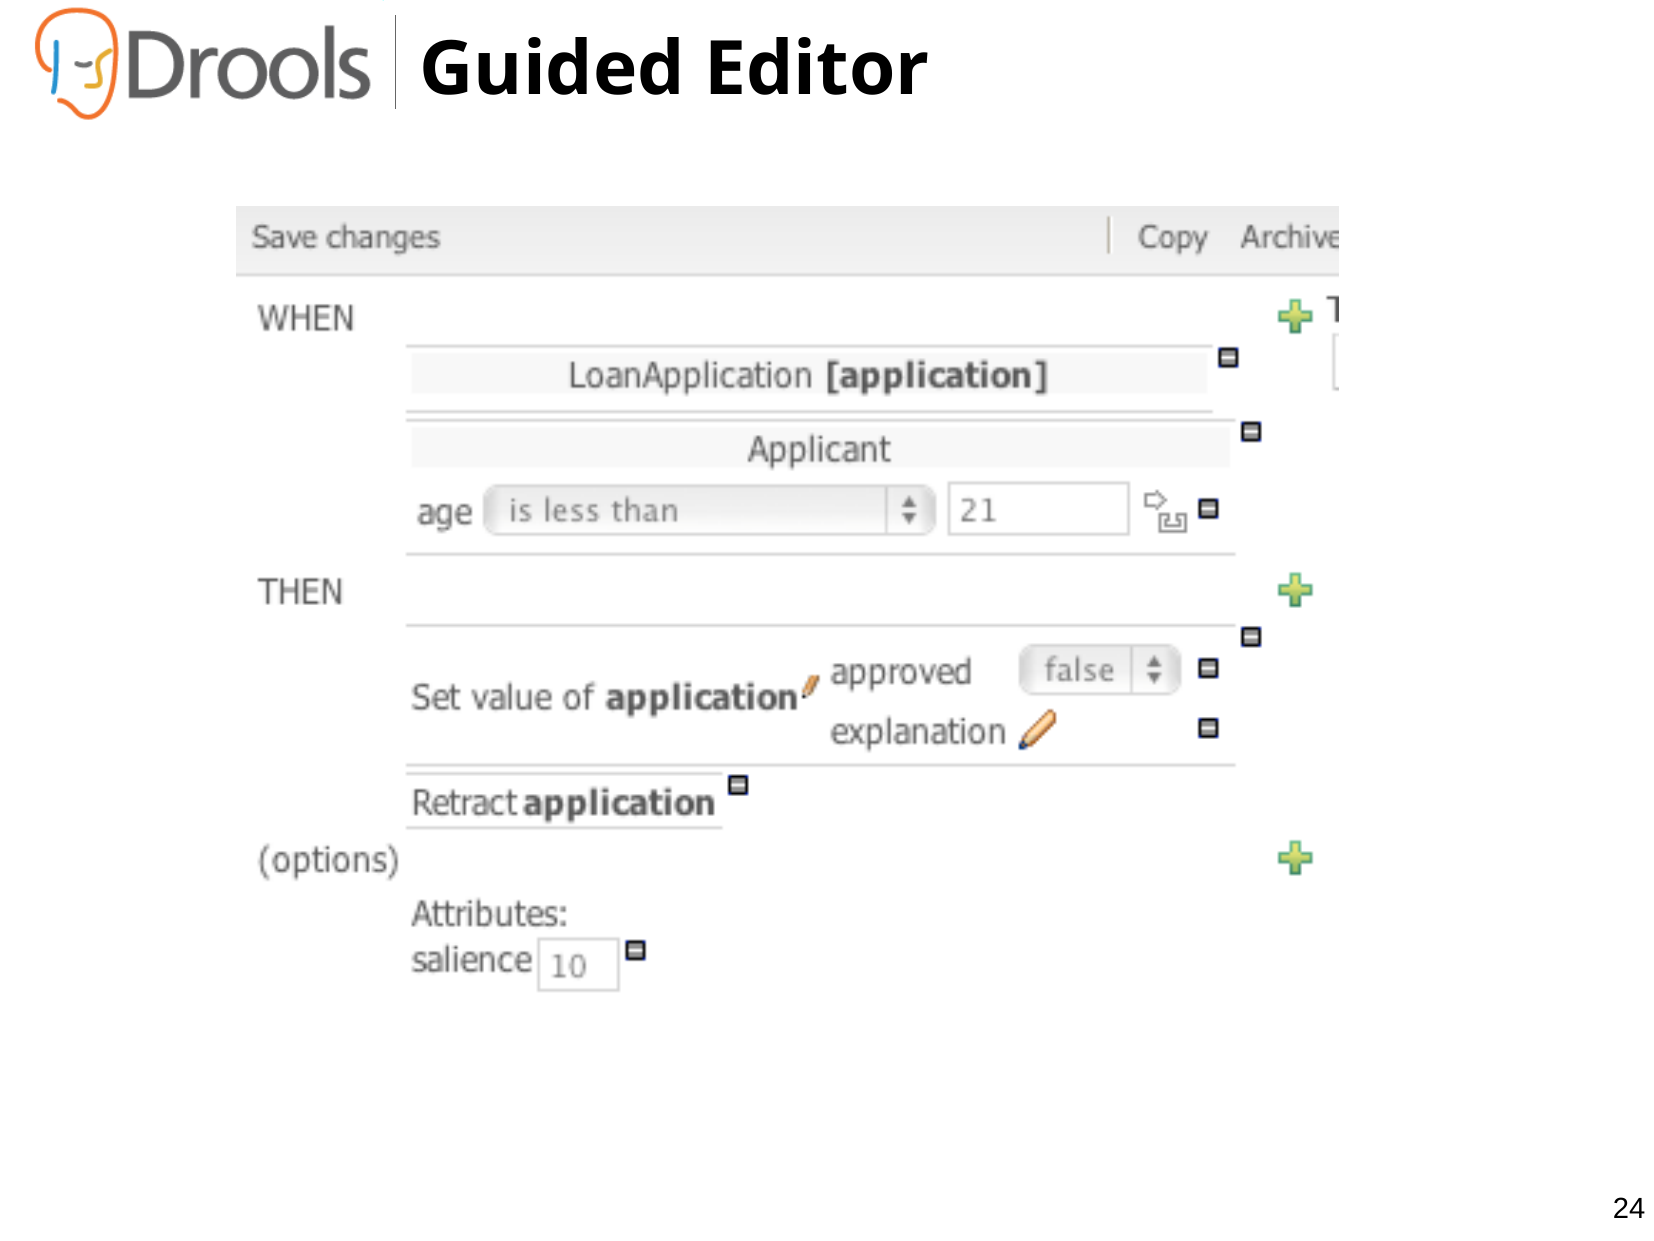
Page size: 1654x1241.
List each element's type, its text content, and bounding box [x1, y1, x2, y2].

title Guided Editor [419, 12, 1630, 118]
picture [236, 206, 1339, 1004]
picture [29, 0, 384, 126]
